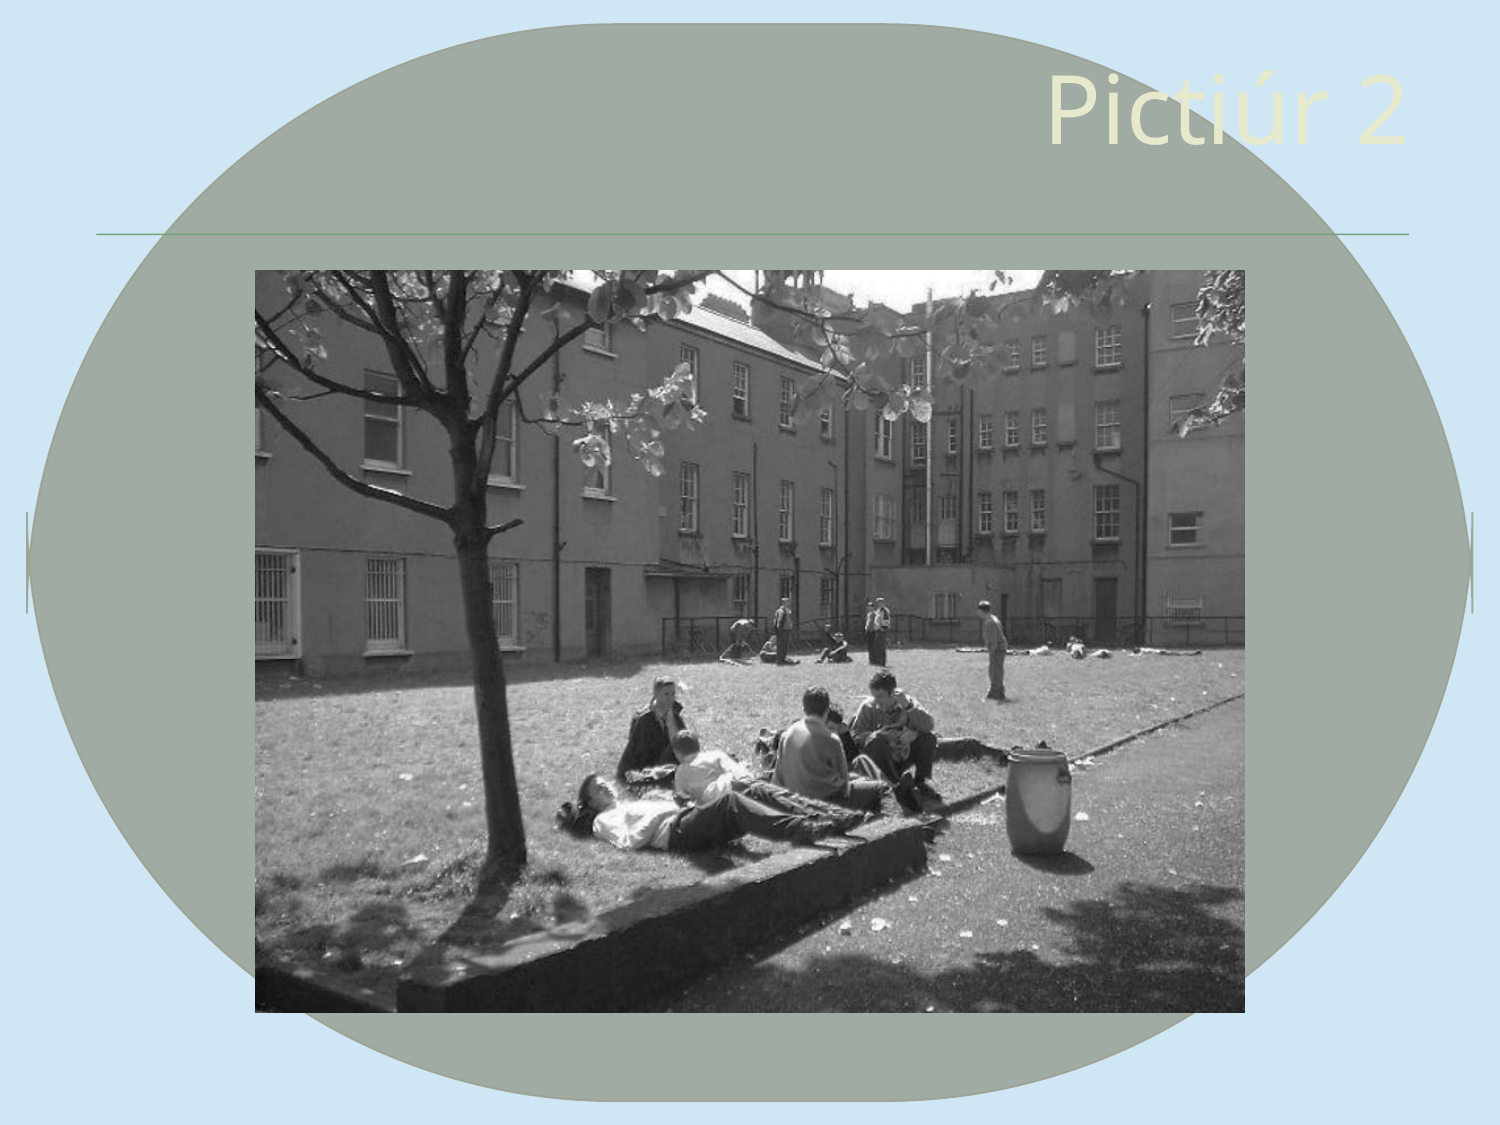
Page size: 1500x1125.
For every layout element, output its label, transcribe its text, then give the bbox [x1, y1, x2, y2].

title Pictiúr 2 [75, 41, 1425, 230]
picture [255, 270, 1245, 1013]
